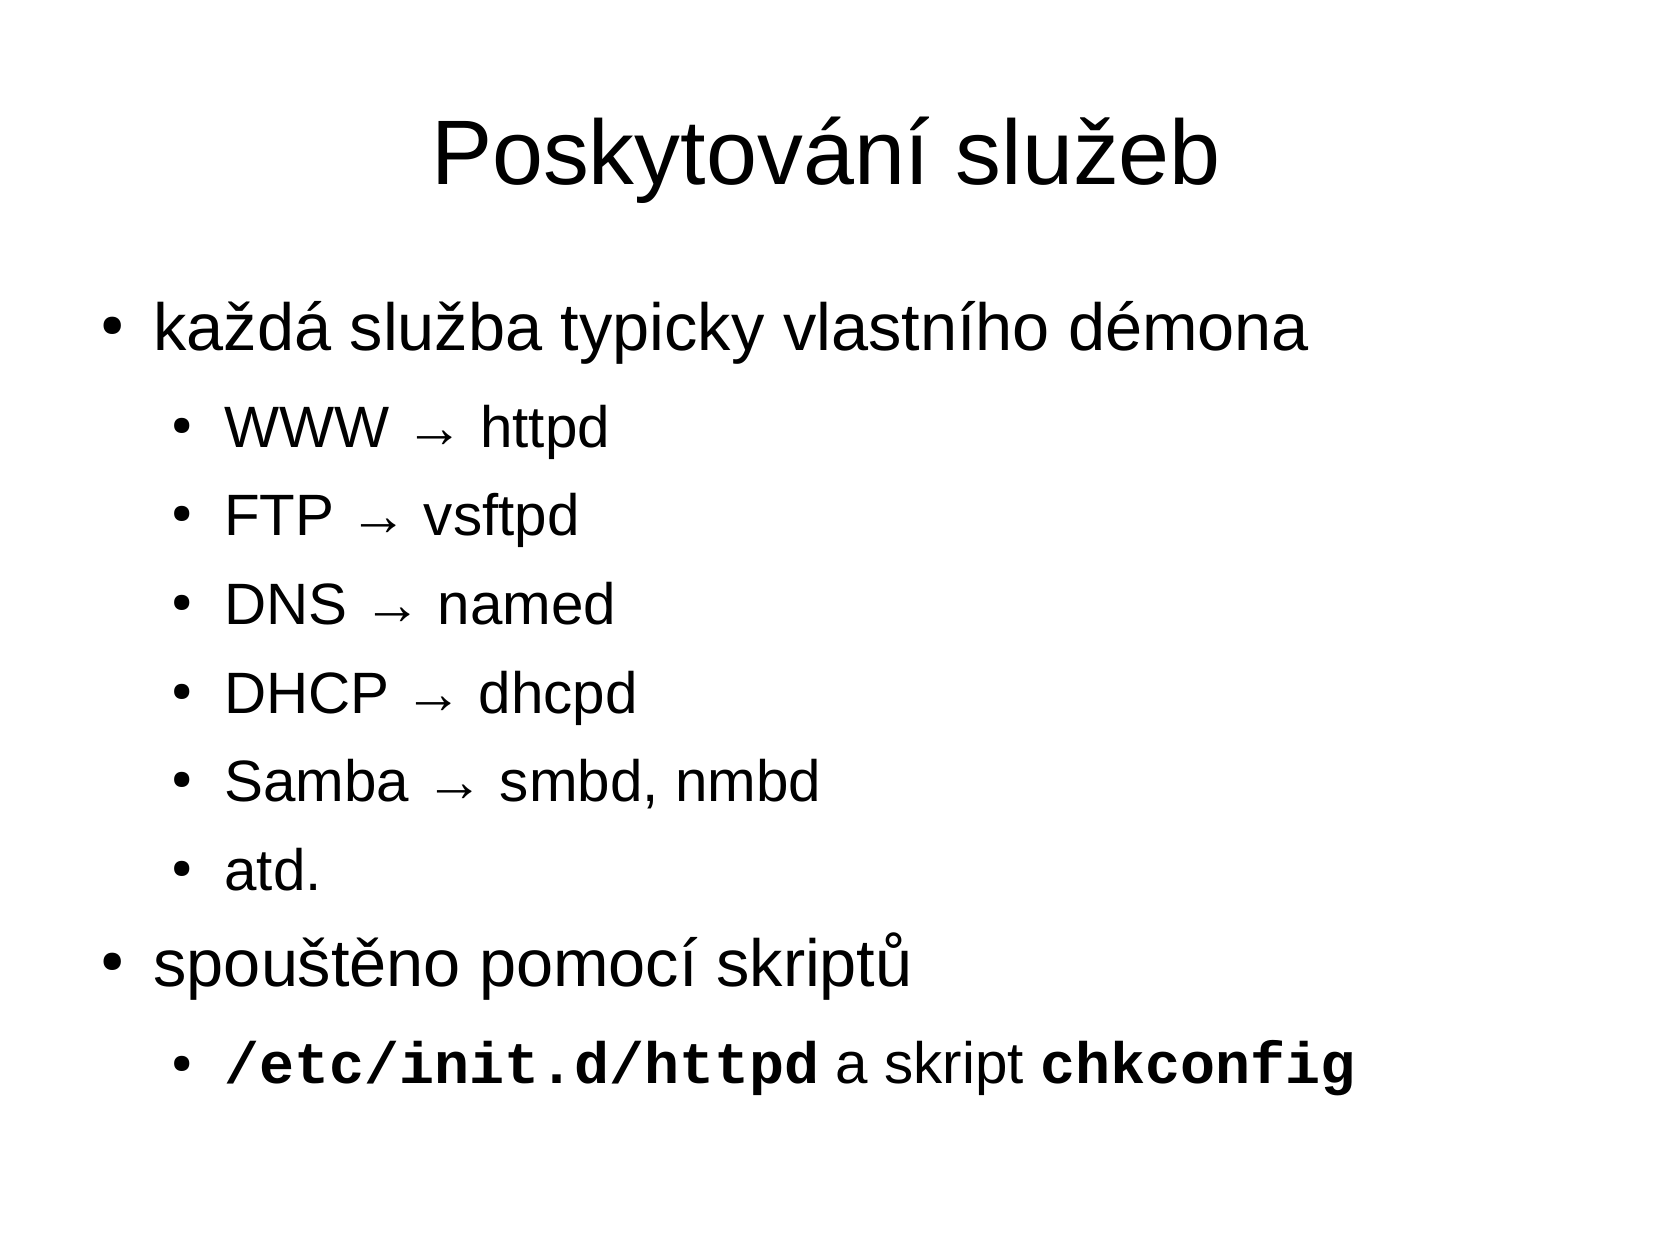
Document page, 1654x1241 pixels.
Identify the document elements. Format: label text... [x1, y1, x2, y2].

list každá služba typicky vlastního démona WWW → httpd FTP → vsftpd DNS → named DHCP → dhcpd Samba → smbd, nmbd atd. spouštěno pomocí skriptů /etc/init.d/httpd a skript chkconfig [82, 290, 1571, 1101]
title Poskytování služeb [82, 56, 1571, 250]
